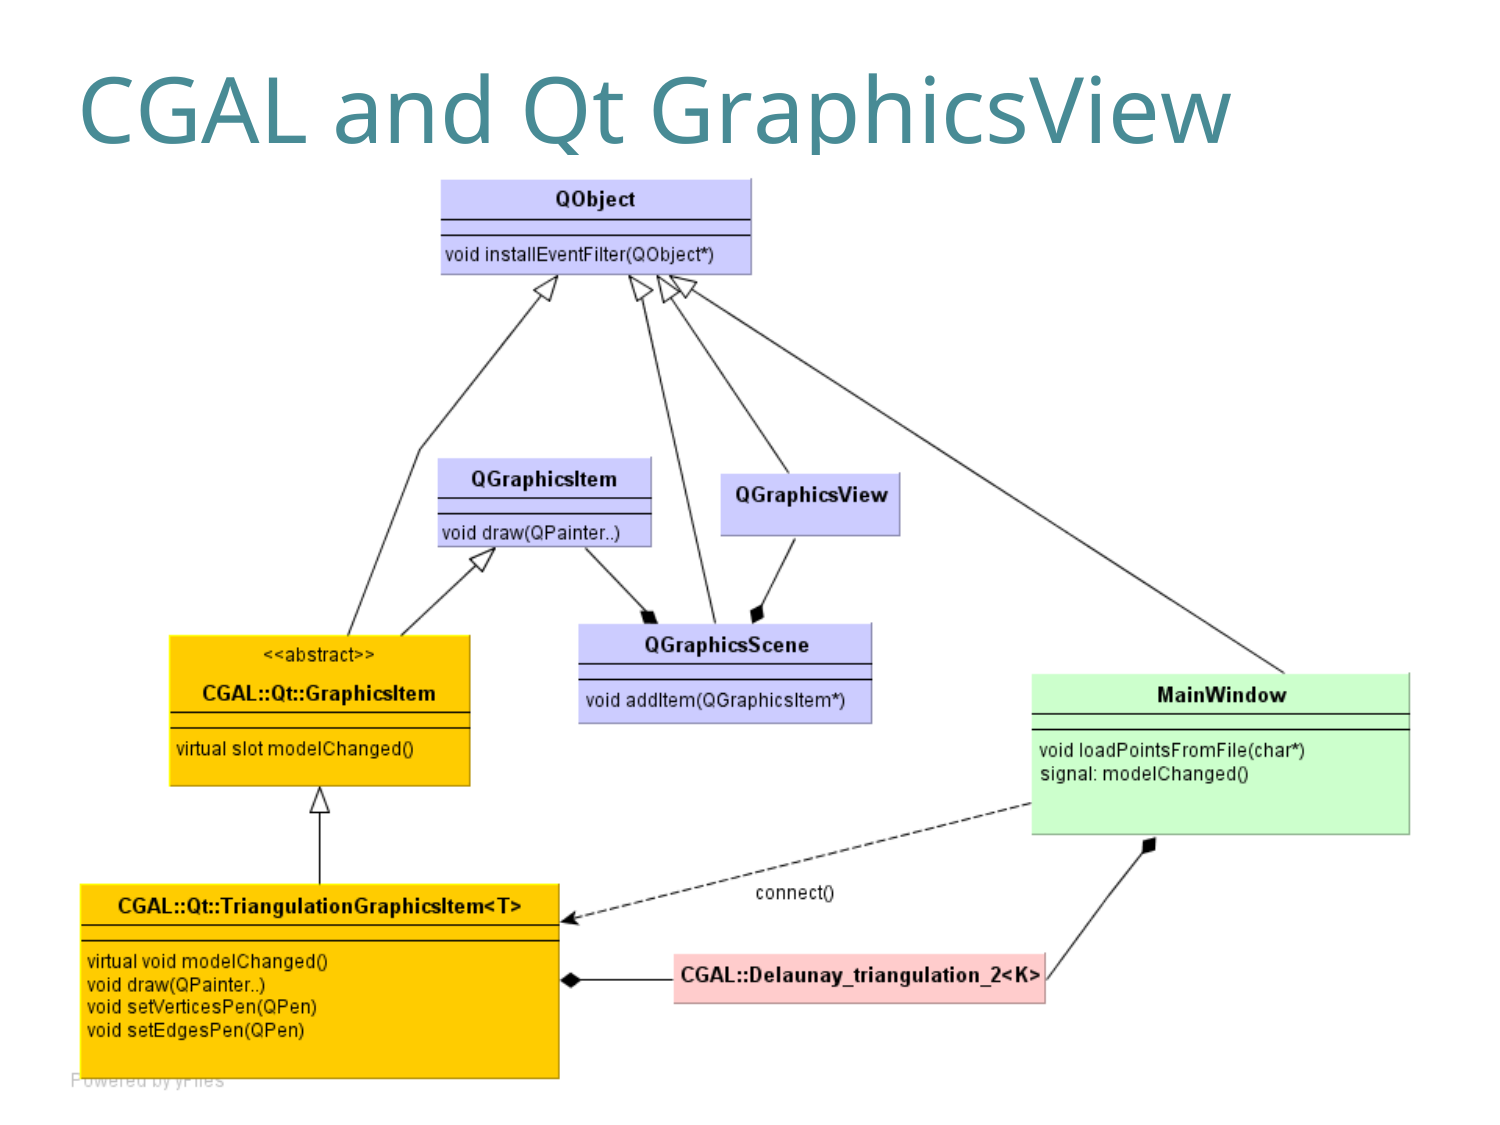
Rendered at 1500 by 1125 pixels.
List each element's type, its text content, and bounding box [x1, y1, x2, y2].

title CGAL and Qt GraphicsView [62, 37, 1393, 155]
picture [55, 155, 1437, 1106]
